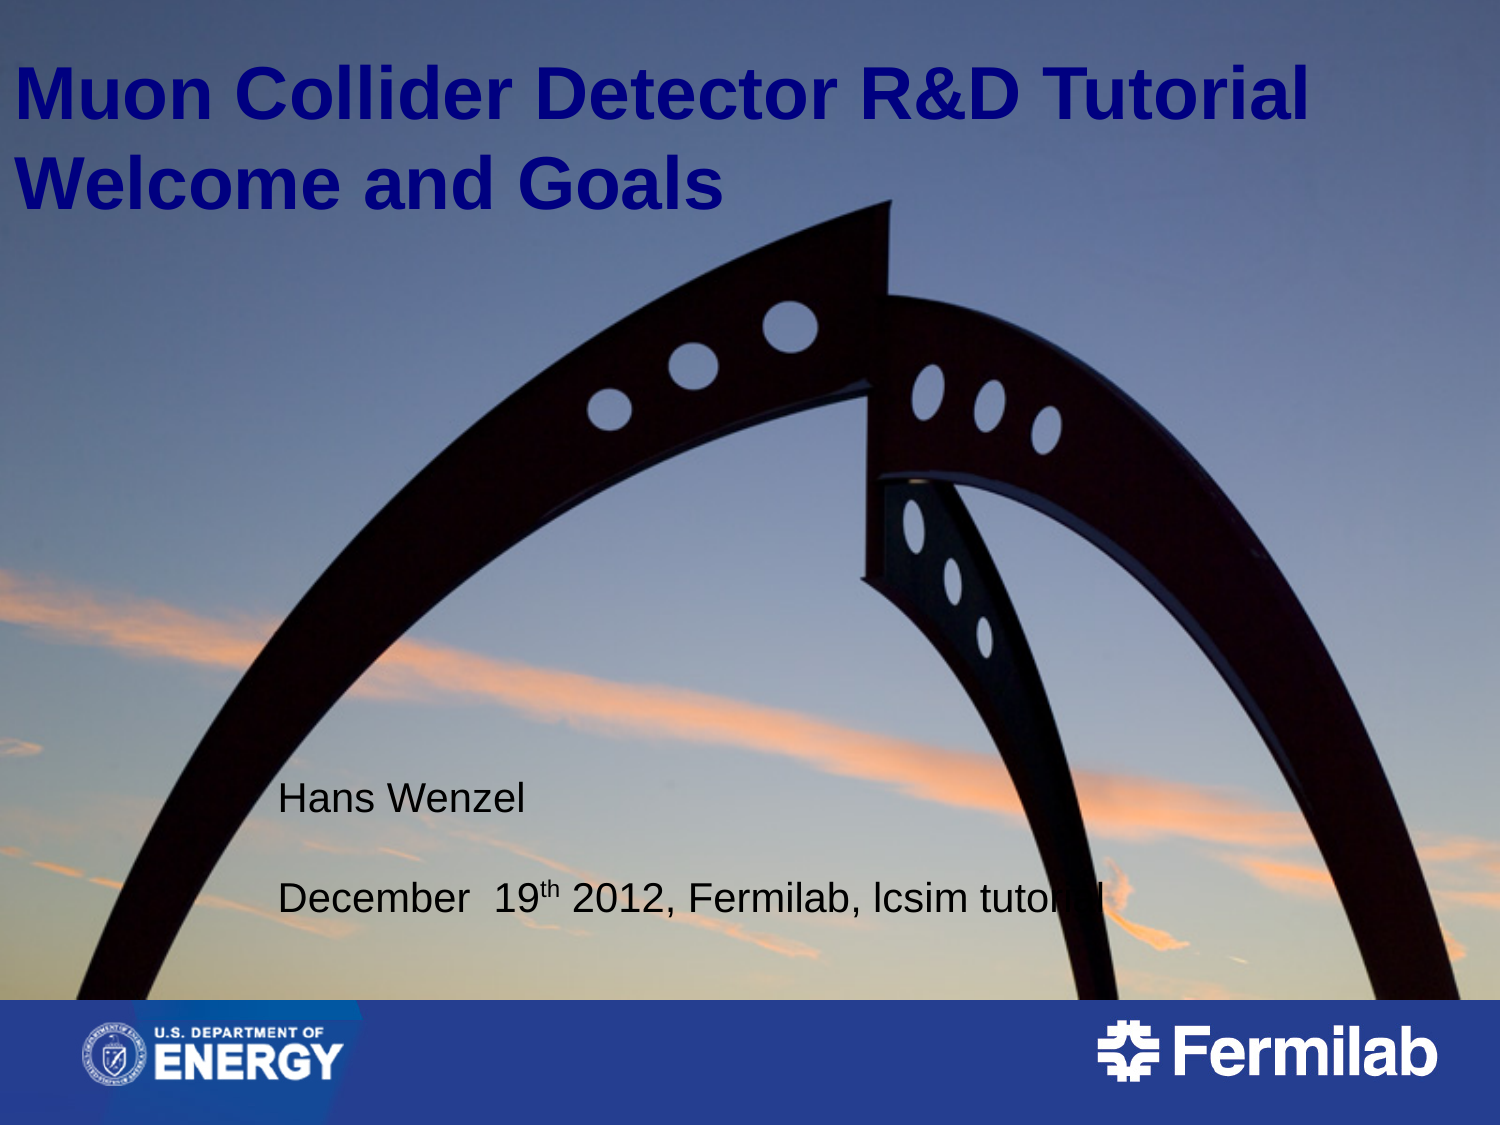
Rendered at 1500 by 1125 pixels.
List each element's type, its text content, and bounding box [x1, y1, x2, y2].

text_box Hans Wenzel December 19th 2012, Fermilab, lcsim tutorial [262, 762, 1163, 1051]
text_box Muon Collider Detector R&D Tutorial Welcome and Goals [0, 37, 1463, 339]
picture [0, 0, 1500, 1125]
